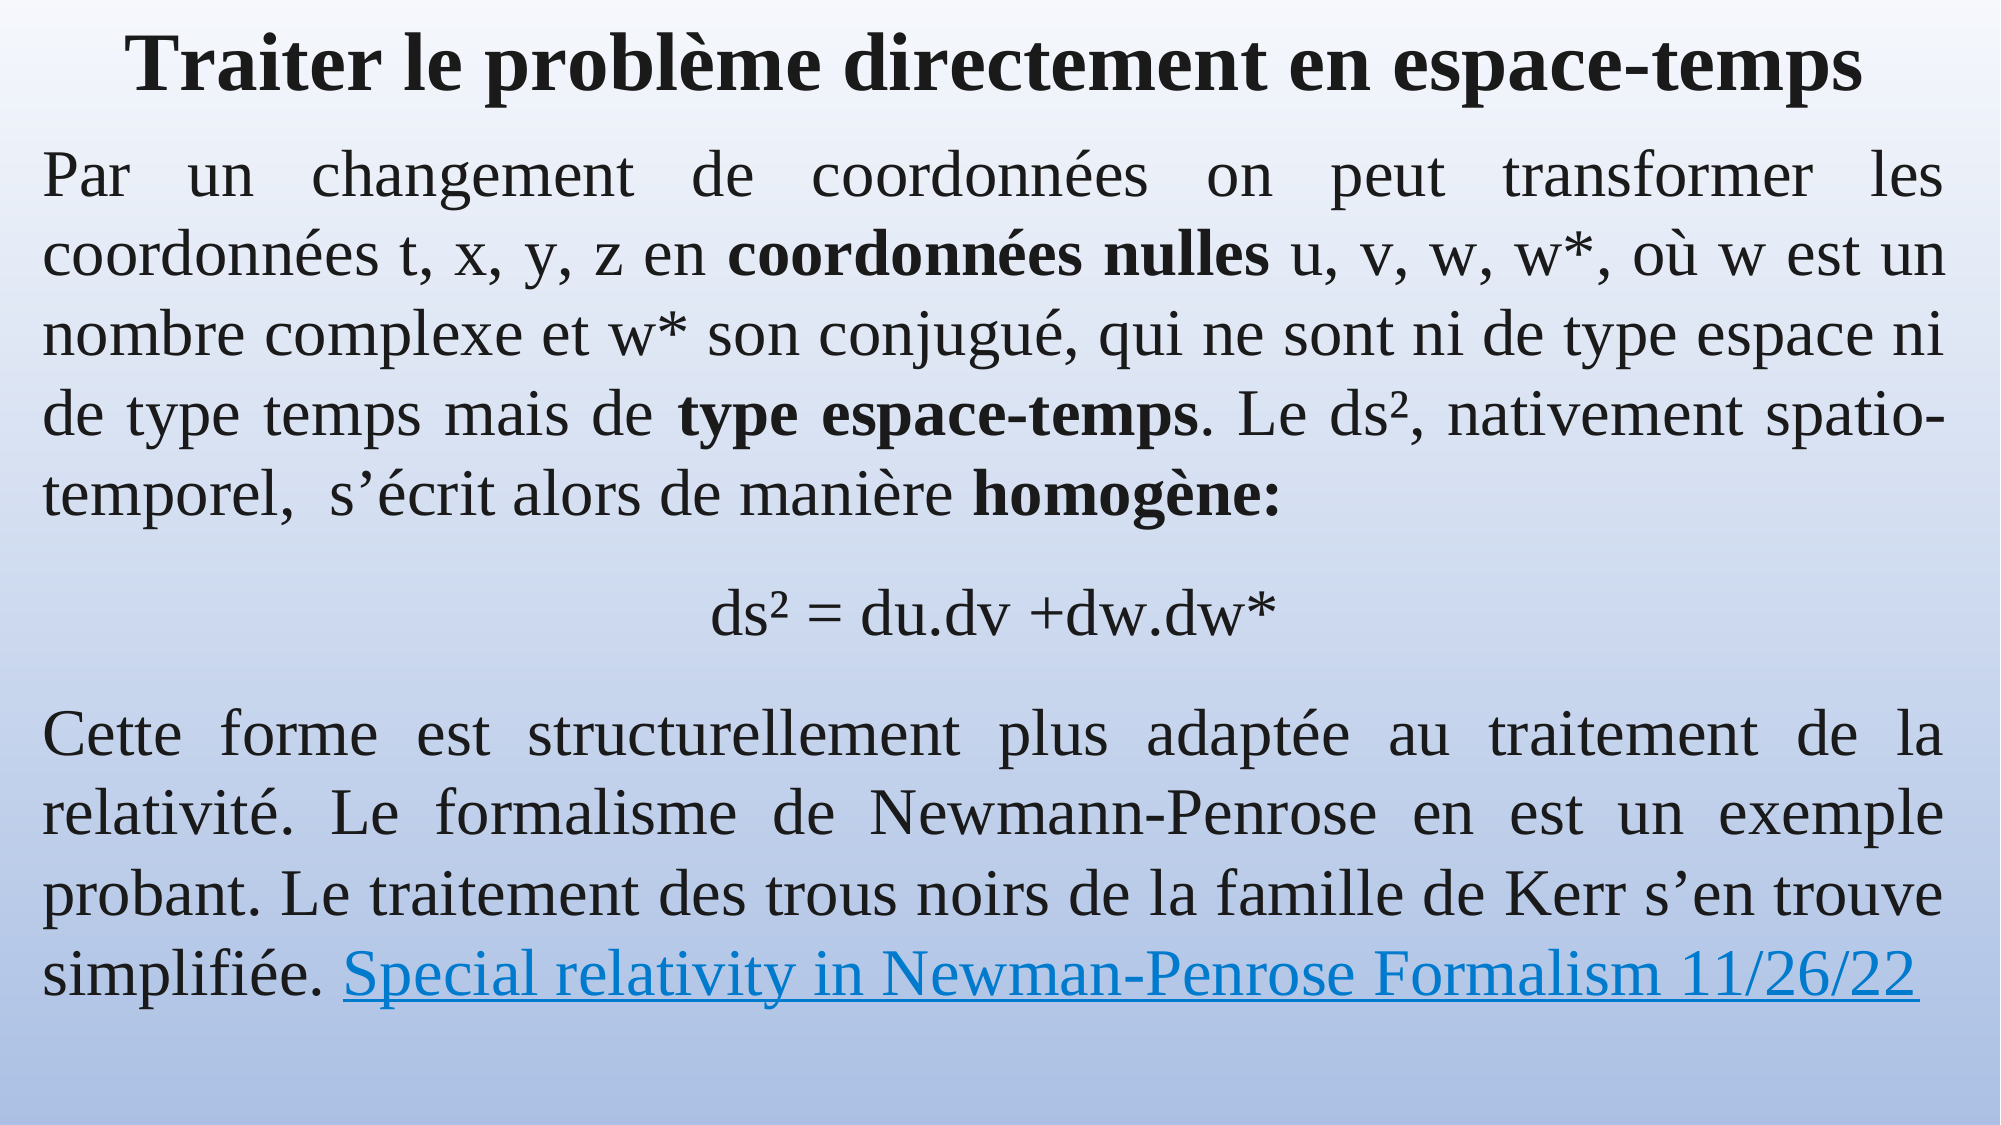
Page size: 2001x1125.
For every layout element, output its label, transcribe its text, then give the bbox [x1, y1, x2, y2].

text_box Traiter le problème directement en espace-temps Par un changement de coordonnées on peut transformer les coordonnées t, x, y, z en coordonnées nulles u, v, w, w*, où w est un nombre complexe et w* son conjugué, qui ne sont ni de type espace ni de type temps mais de type espace-temps. Le ds², nativement spatio-temporel, s’écrit alors de manière homogène: ds² = du.dv +dw.dw* Cette forme est structurellement plus adaptée au traitement de la relativité. Le formalisme de Newmann-Penrose en est un exemple probant. Le traitement des trous noirs de la famille de Kerr s’en trouve simplifiée. Special relativity in Newman-Penrose Formalism 11/26/22 [28, 0, 1972, 1026]
